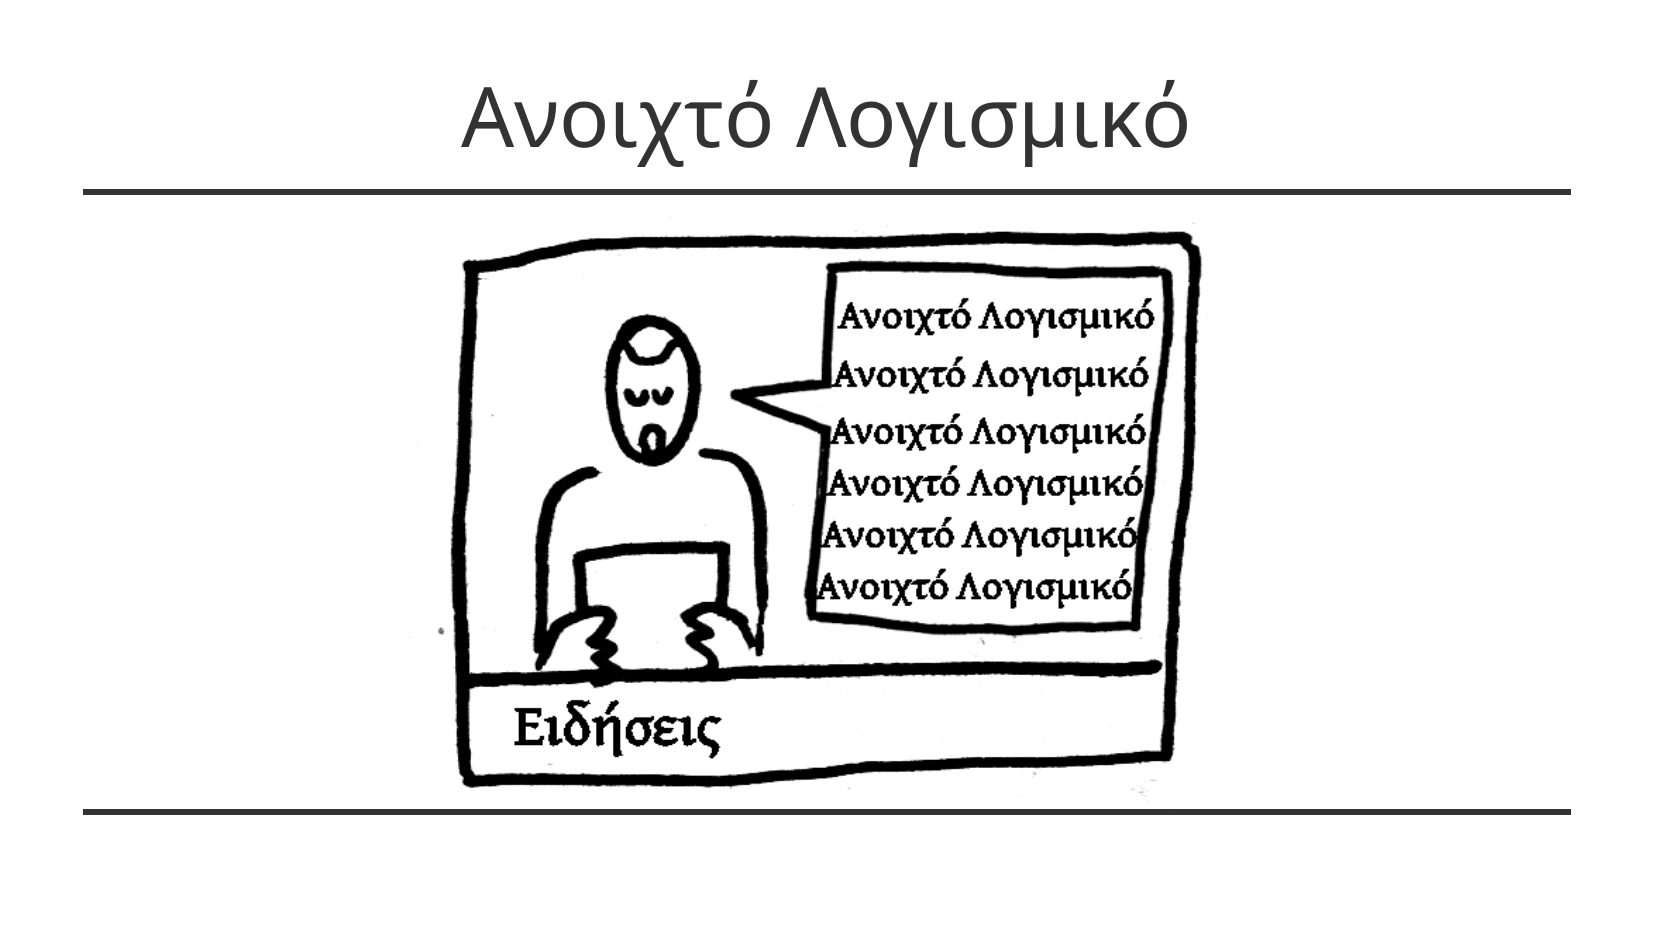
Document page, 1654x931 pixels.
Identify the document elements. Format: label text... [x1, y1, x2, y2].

title Ανοιχτό Λογισμικό [82, 1, 1571, 189]
title Ανοιχτό Λογισμικό [82, 190, 1571, 229]
picture [409, 229, 1211, 809]
